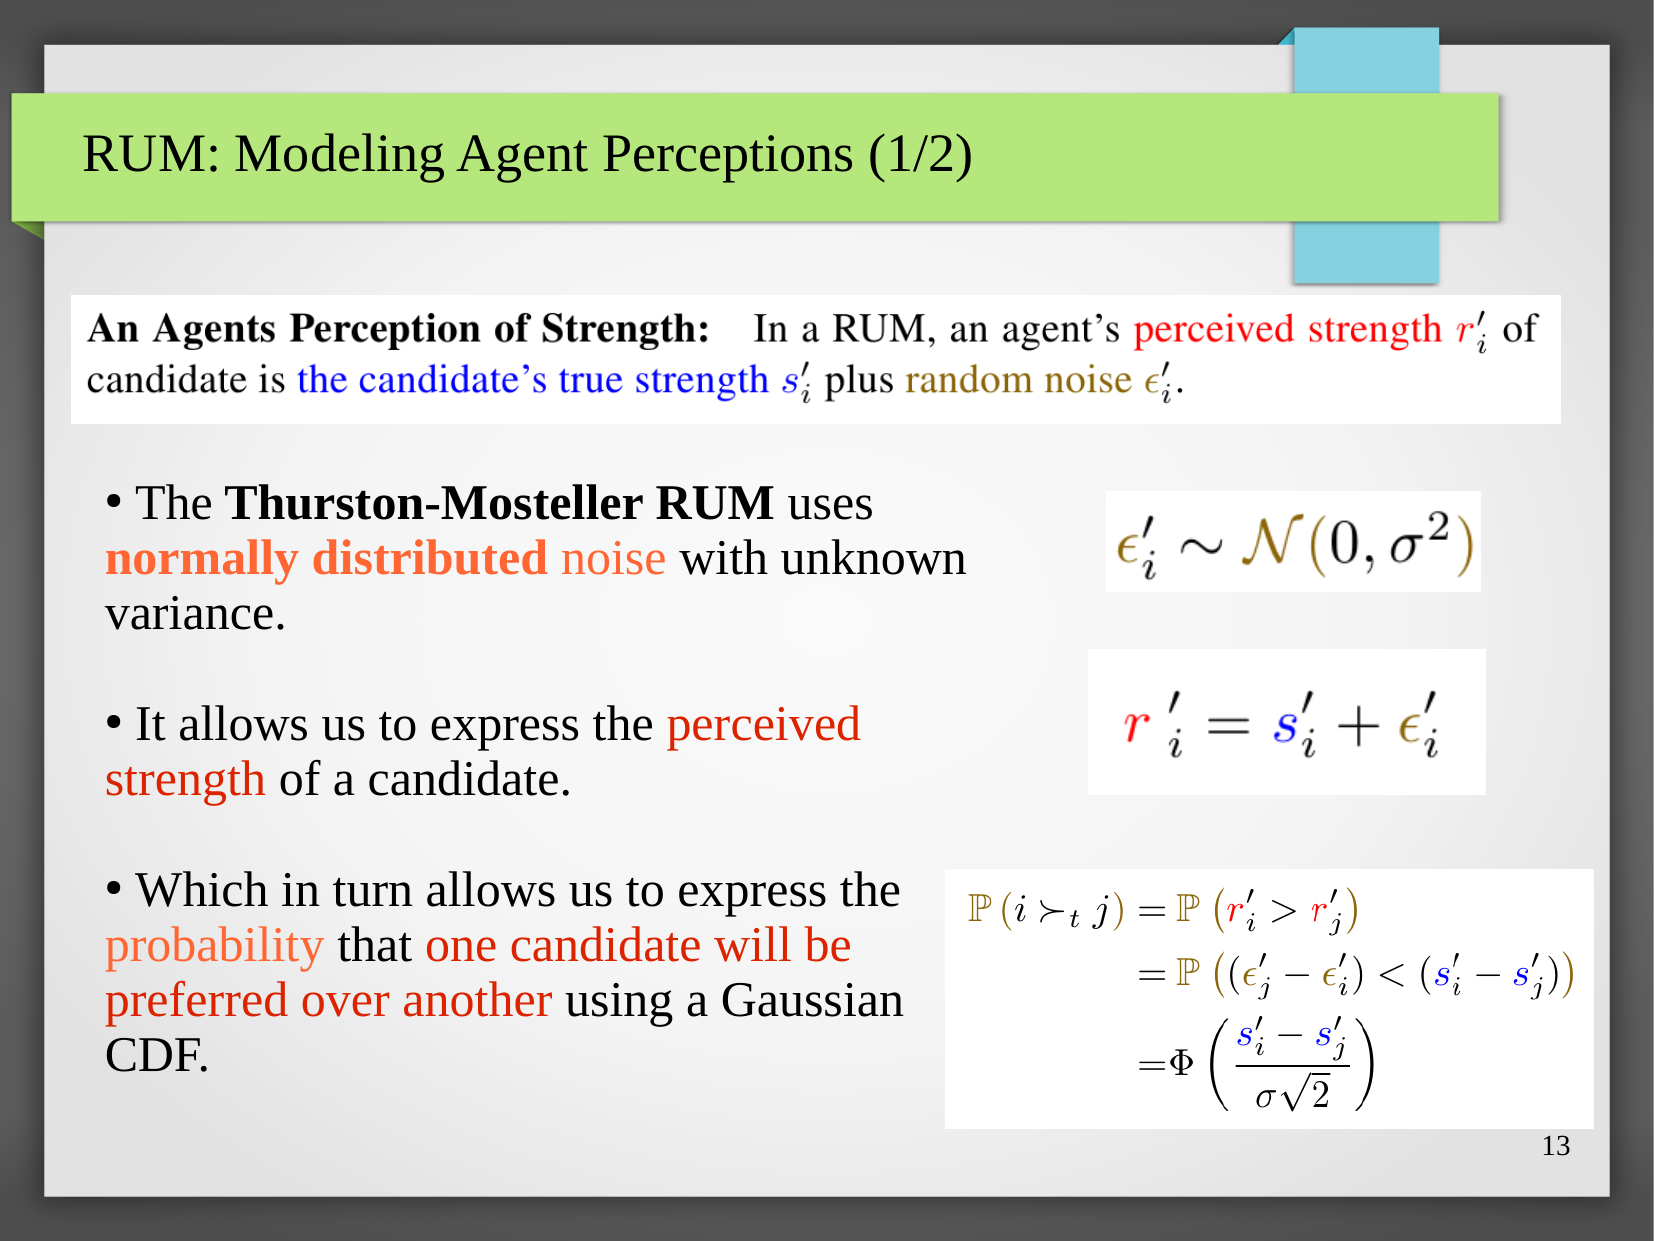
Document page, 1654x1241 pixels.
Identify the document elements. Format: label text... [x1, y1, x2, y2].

text_box The Thurston-Mosteller RUM uses normally distributed noise with unknown variance. It allows us to express the perceived strength of a candidate. Which in turn allows us to express the probability that one candidate will be preferred over another using a Gaussian CDF. [90, 454, 1021, 1091]
picture [0, 0, 1654, 1241]
title RUM: Modeling Agent Perceptions (1/2) [82, 94, 1264, 213]
